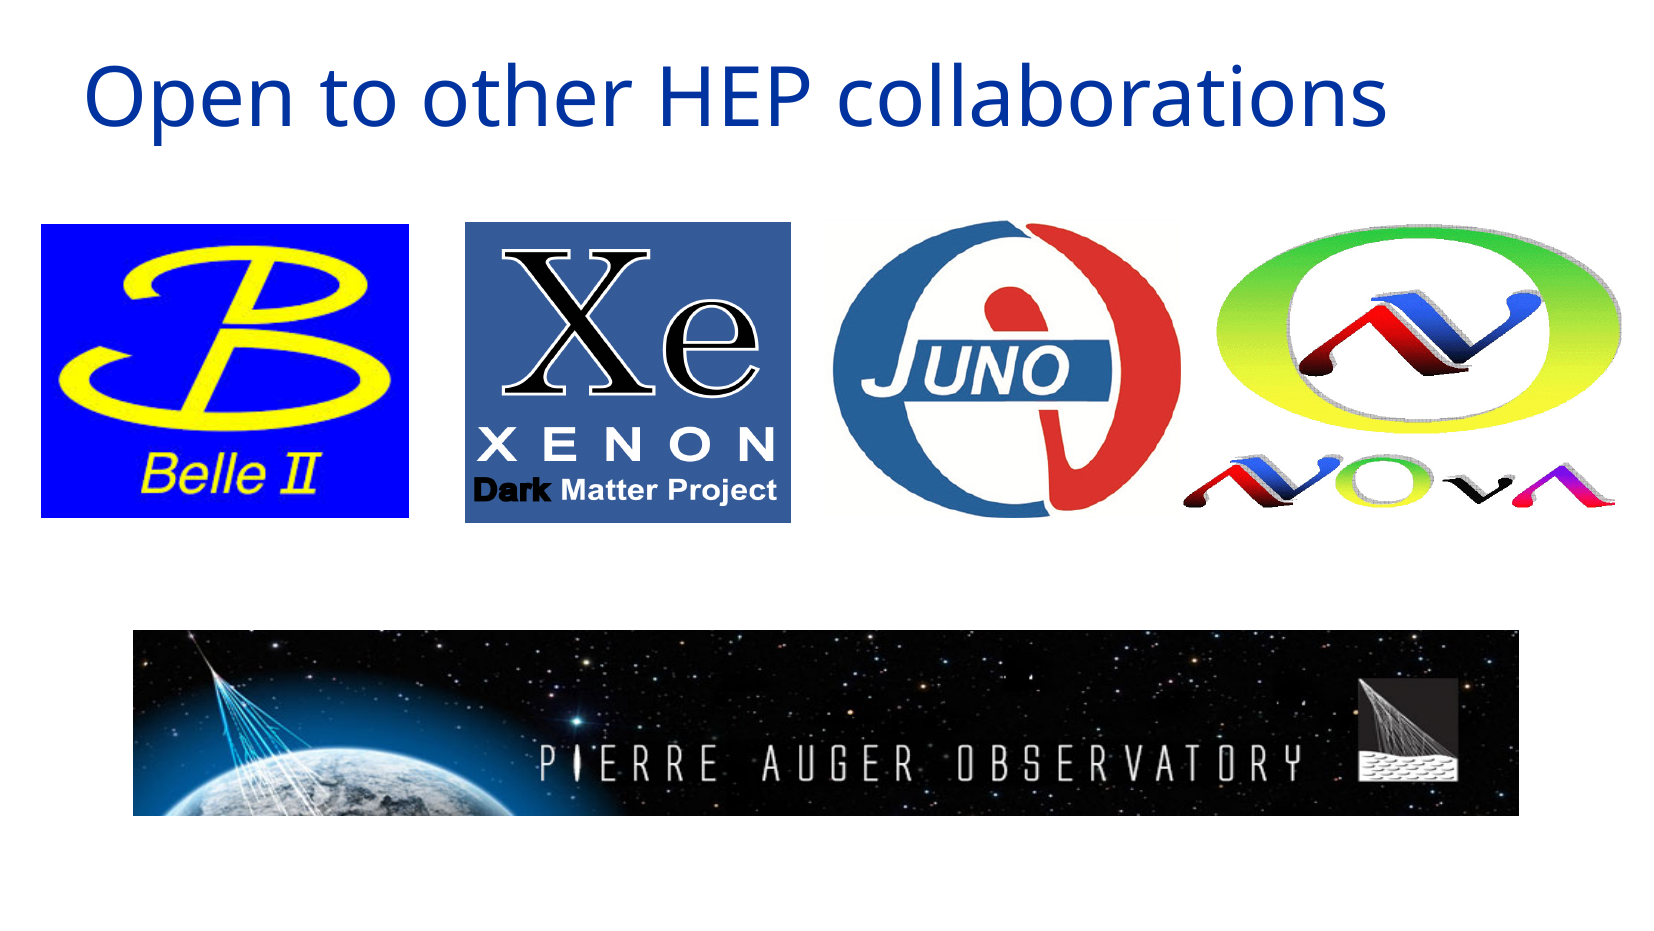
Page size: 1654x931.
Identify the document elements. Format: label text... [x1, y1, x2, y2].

title Open to other HEP collaborations [82, 37, 1571, 142]
picture [824, 220, 1622, 519]
picture [465, 222, 802, 523]
picture [41, 224, 409, 518]
picture [133, 630, 1519, 816]
